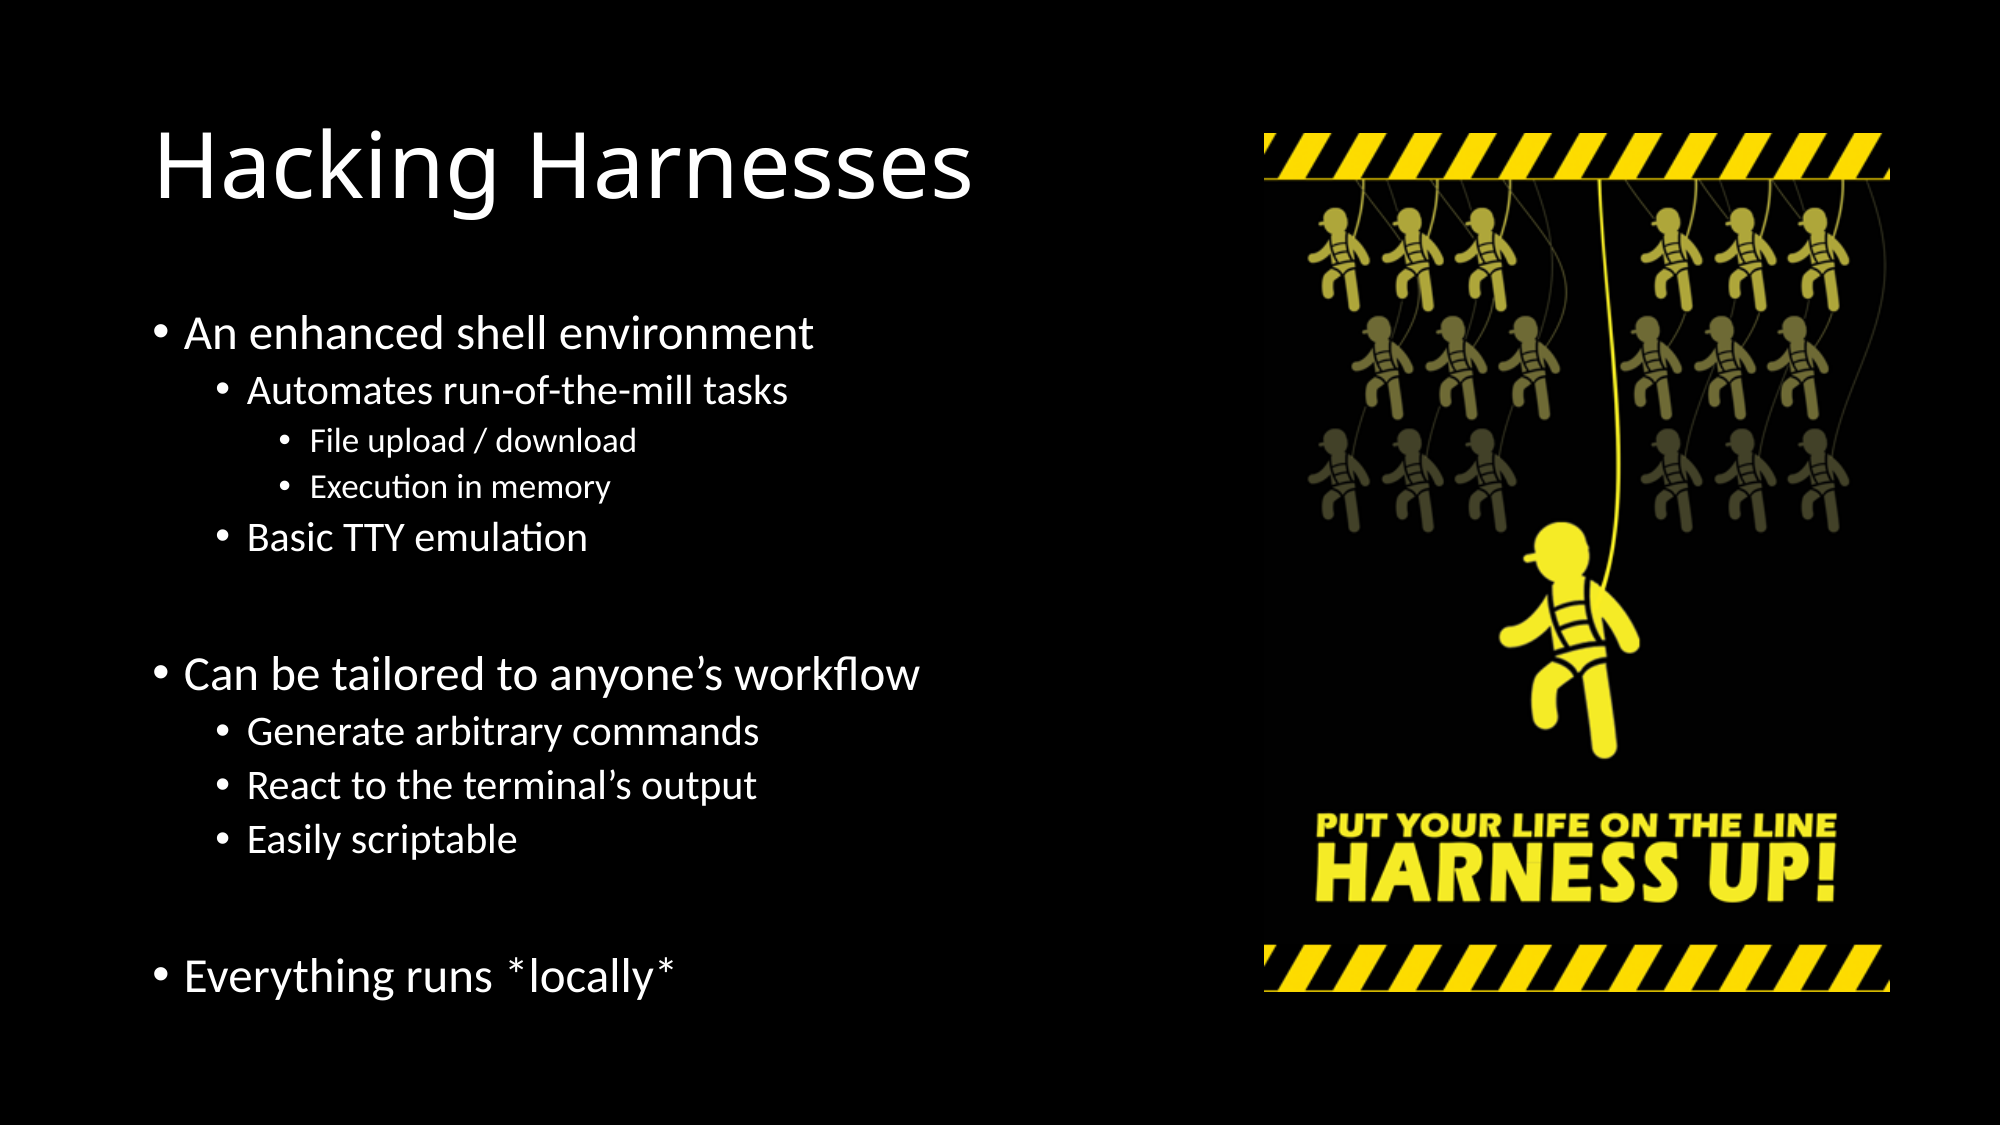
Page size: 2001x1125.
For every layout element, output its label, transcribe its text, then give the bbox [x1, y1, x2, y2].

title Hacking Harnesses [137, 59, 1863, 278]
picture [1264, 133, 1890, 992]
list An enhanced shell environment Automates run-of-the-mill tasks File upload / download Execution in memory Basic TTY emulation Can be tailored to anyone’s workflow Generate arbitrary commands React to the terminal’s output Easily scriptable Everything runs *locally* [137, 299, 1863, 1014]
